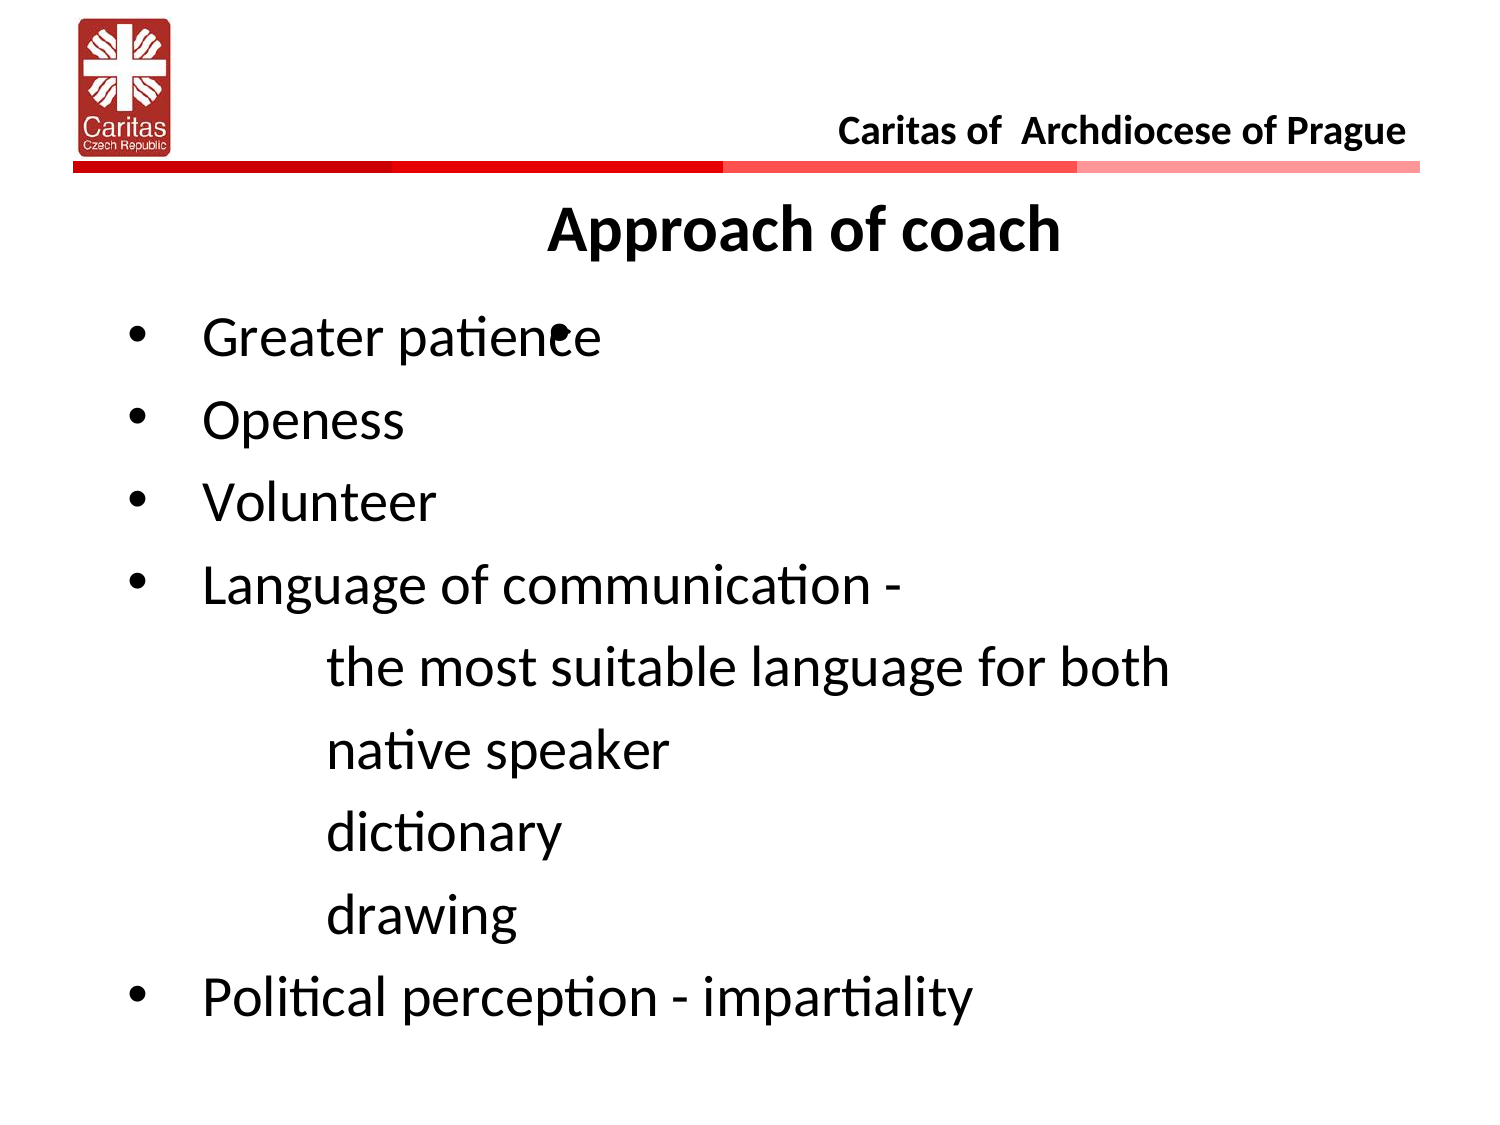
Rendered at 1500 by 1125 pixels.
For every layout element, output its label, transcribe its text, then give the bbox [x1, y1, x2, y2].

text_box [73, 161, 1420, 173]
text_box Greater patience Openess Volunteer Language of communication - the most suitable language for both native speaker dictionary drawing Political perception - impartiality [112, 291, 1462, 1023]
picture [74, 17, 174, 160]
title Caritas of Archdiocese of Prague [253, 88, 1459, 191]
list Approach of coach [160, 184, 1415, 291]
